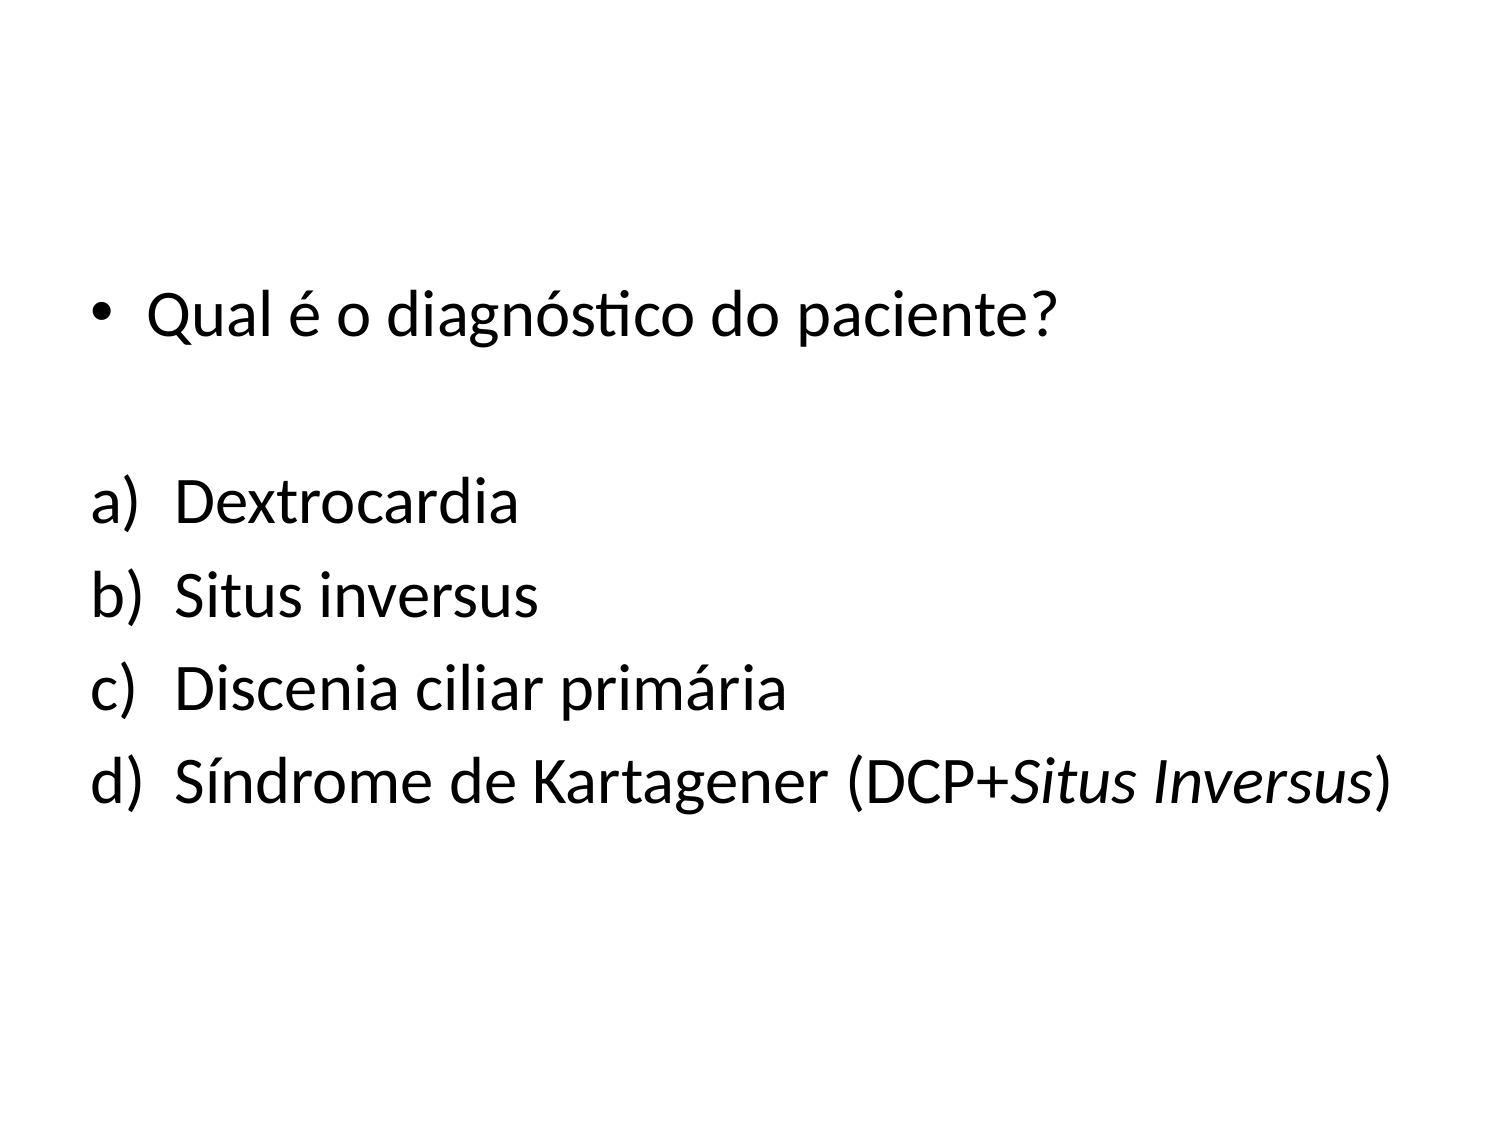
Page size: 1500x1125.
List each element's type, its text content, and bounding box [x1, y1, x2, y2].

list Qual é o diagnóstico do paciente? Dextrocardia Situs inversus Discenia ciliar primária Síndrome de Kartagener (DCP+Situs Inversus) [75, 262, 1425, 1005]
